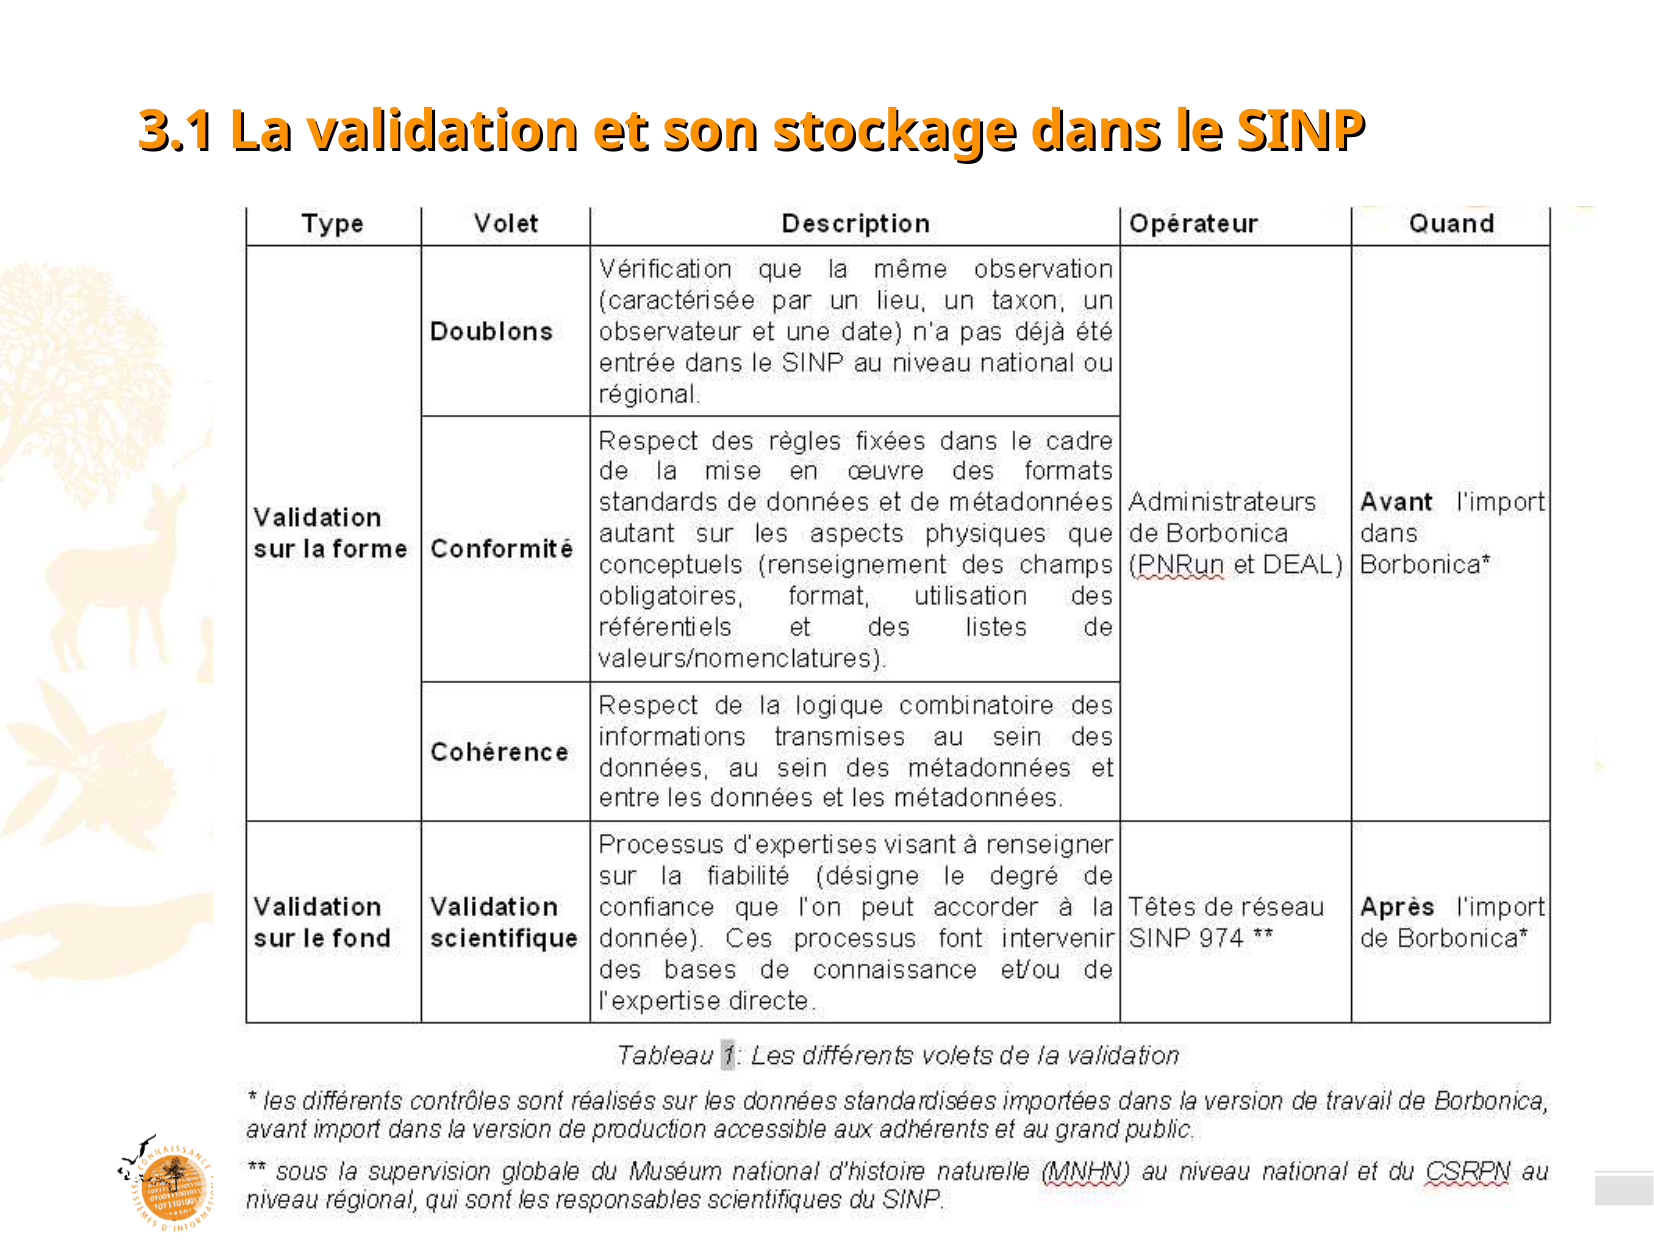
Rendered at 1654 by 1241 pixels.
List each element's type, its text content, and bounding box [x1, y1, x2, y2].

title 3.1 La validation et son stockage dans le SINP [118, 49, 1607, 207]
picture [0, 0, 1654, 1241]
